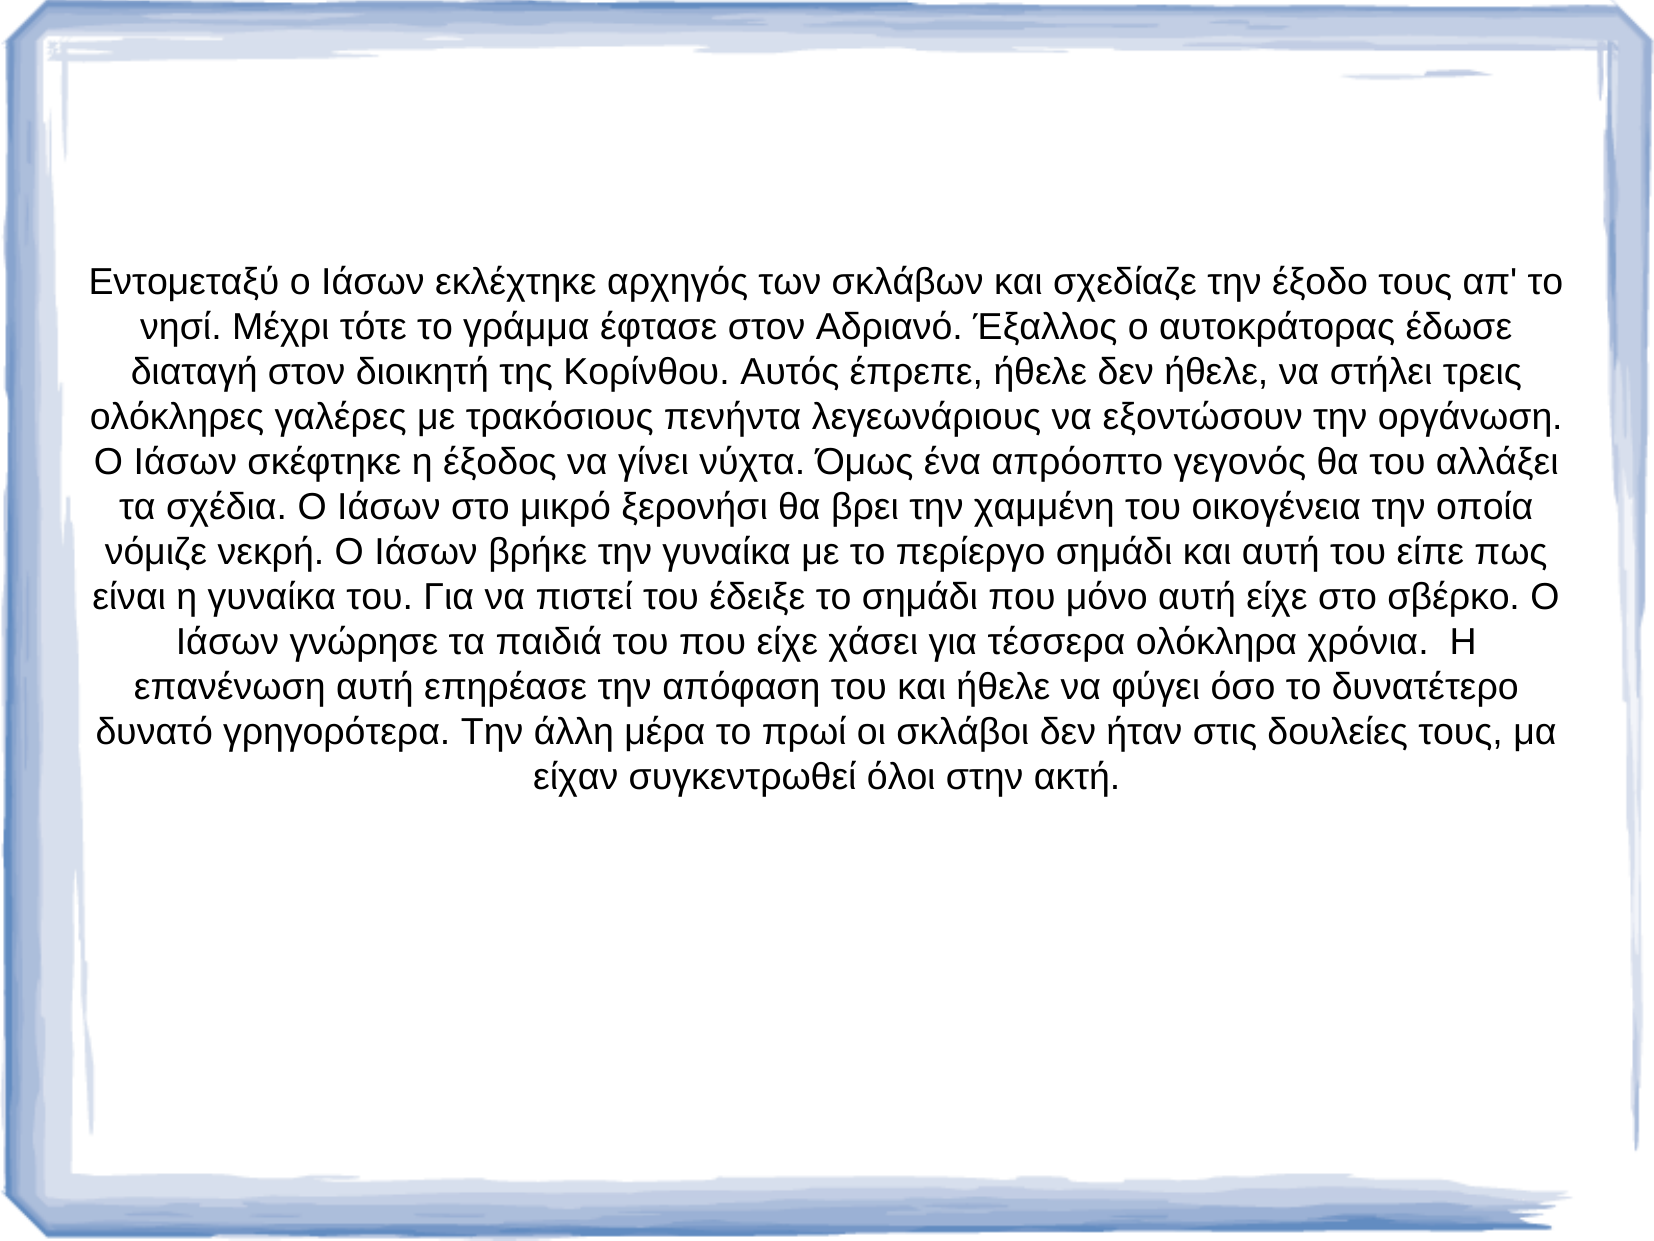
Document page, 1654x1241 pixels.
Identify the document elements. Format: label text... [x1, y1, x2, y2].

subtitle Εντομεταξύ ο Ιάσων εκλέχτηκε αρχηγός των σκλάβων και σχεδίαζε την έξοδο τους απ' το νησί. Μέχρι τότε το γράμμα έφτασε στον Αδριανό. Έξαλλος ο αυτοκράτορας έδωσε διαταγή στον διοικητή της Κορίνθου. Αυτός έπρεπε, ήθελε δεν ήθελε, να στήλει τρεις ολόκληρες γαλέρες με τρακόσιους πενήντα λεγεωνάριους να εξοντώσουν την οργάνωση. Ο Ιάσων σκέφτηκε η έξοδος να γίνει νύχτα. Όμως ένα απρόοπτο γεγονός θα του αλλάξει τα σχέδια. Ο Ιάσων στο μικρό ξερονήσι θα βρει την χαμμένη του οικογένεια την οποία νόμιζε νεκρή. Ο Ιάσων βρήκε την γυναίκα με το περίεργο σημάδι και αυτή του είπε πως είναι η γυναίκα του. Για να πιστεί του έδειξε το σημάδι που μόνο αυτή είχε στο σβέρκο. Ο Ιάσων γνώρησε τα παιδιά του που είχε χάσει για τέσσερα ολόκληρα χρόνια. Η επανένωση αυτή επηρέασε την απόφαση του και ήθελε να φύγει όσο το δυνατέτερο δυνατό γρηγορότερα. Την άλλη μέρα το πρωί οι σκλάβοι δεν ήταν στις δουλείες τους, μα είχαν συγκεντρωθεί όλοι στην ακτή. [82, 49, 1571, 1004]
